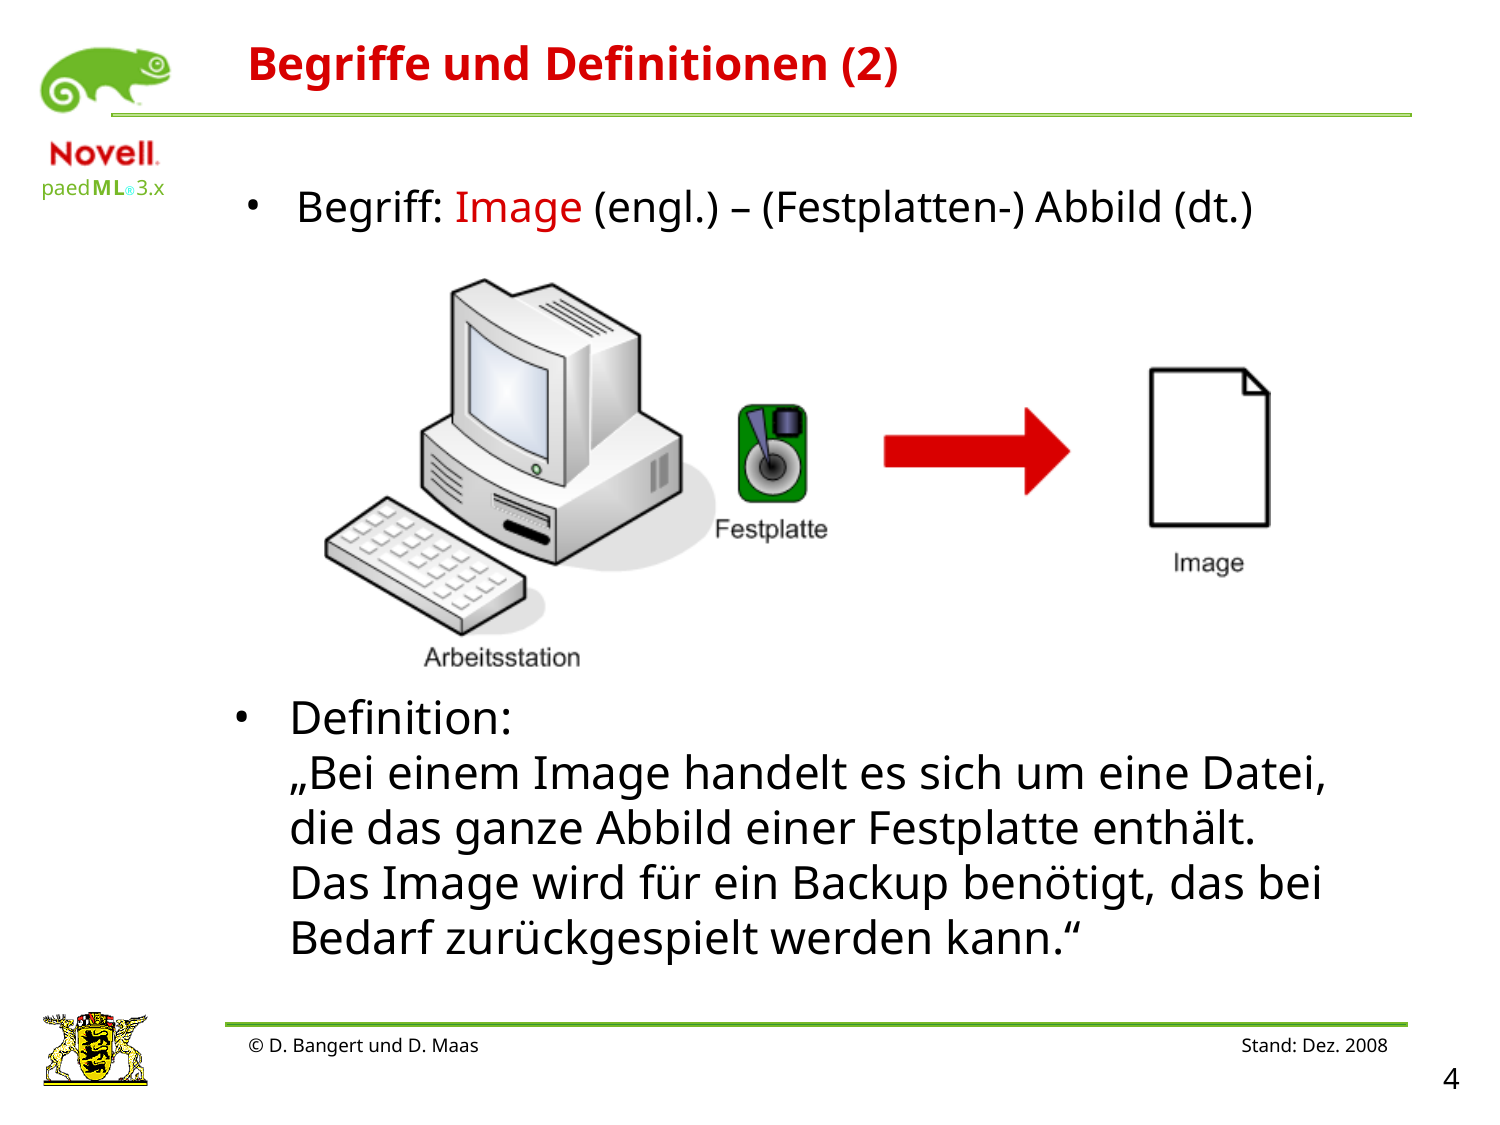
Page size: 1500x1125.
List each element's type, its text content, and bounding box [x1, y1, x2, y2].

picture [26, 30, 184, 188]
text_box Definition: „Bei einem Image handelt es sich um eine Datei, die das ganze Abbild einer Festplatte enthält. Das Image wird für ein Backup benötigt, das bei Bedarf zurückgespielt werden kann.“ [218, 680, 1376, 1012]
list Begriff: Image (engl.) – (Festplatten-) Abbild (dt.) [230, 172, 1388, 299]
picture [41, 1011, 148, 1088]
title Begriffe und Definitionen (2)‏ [232, 12, 1388, 113]
picture [324, 278, 1271, 675]
